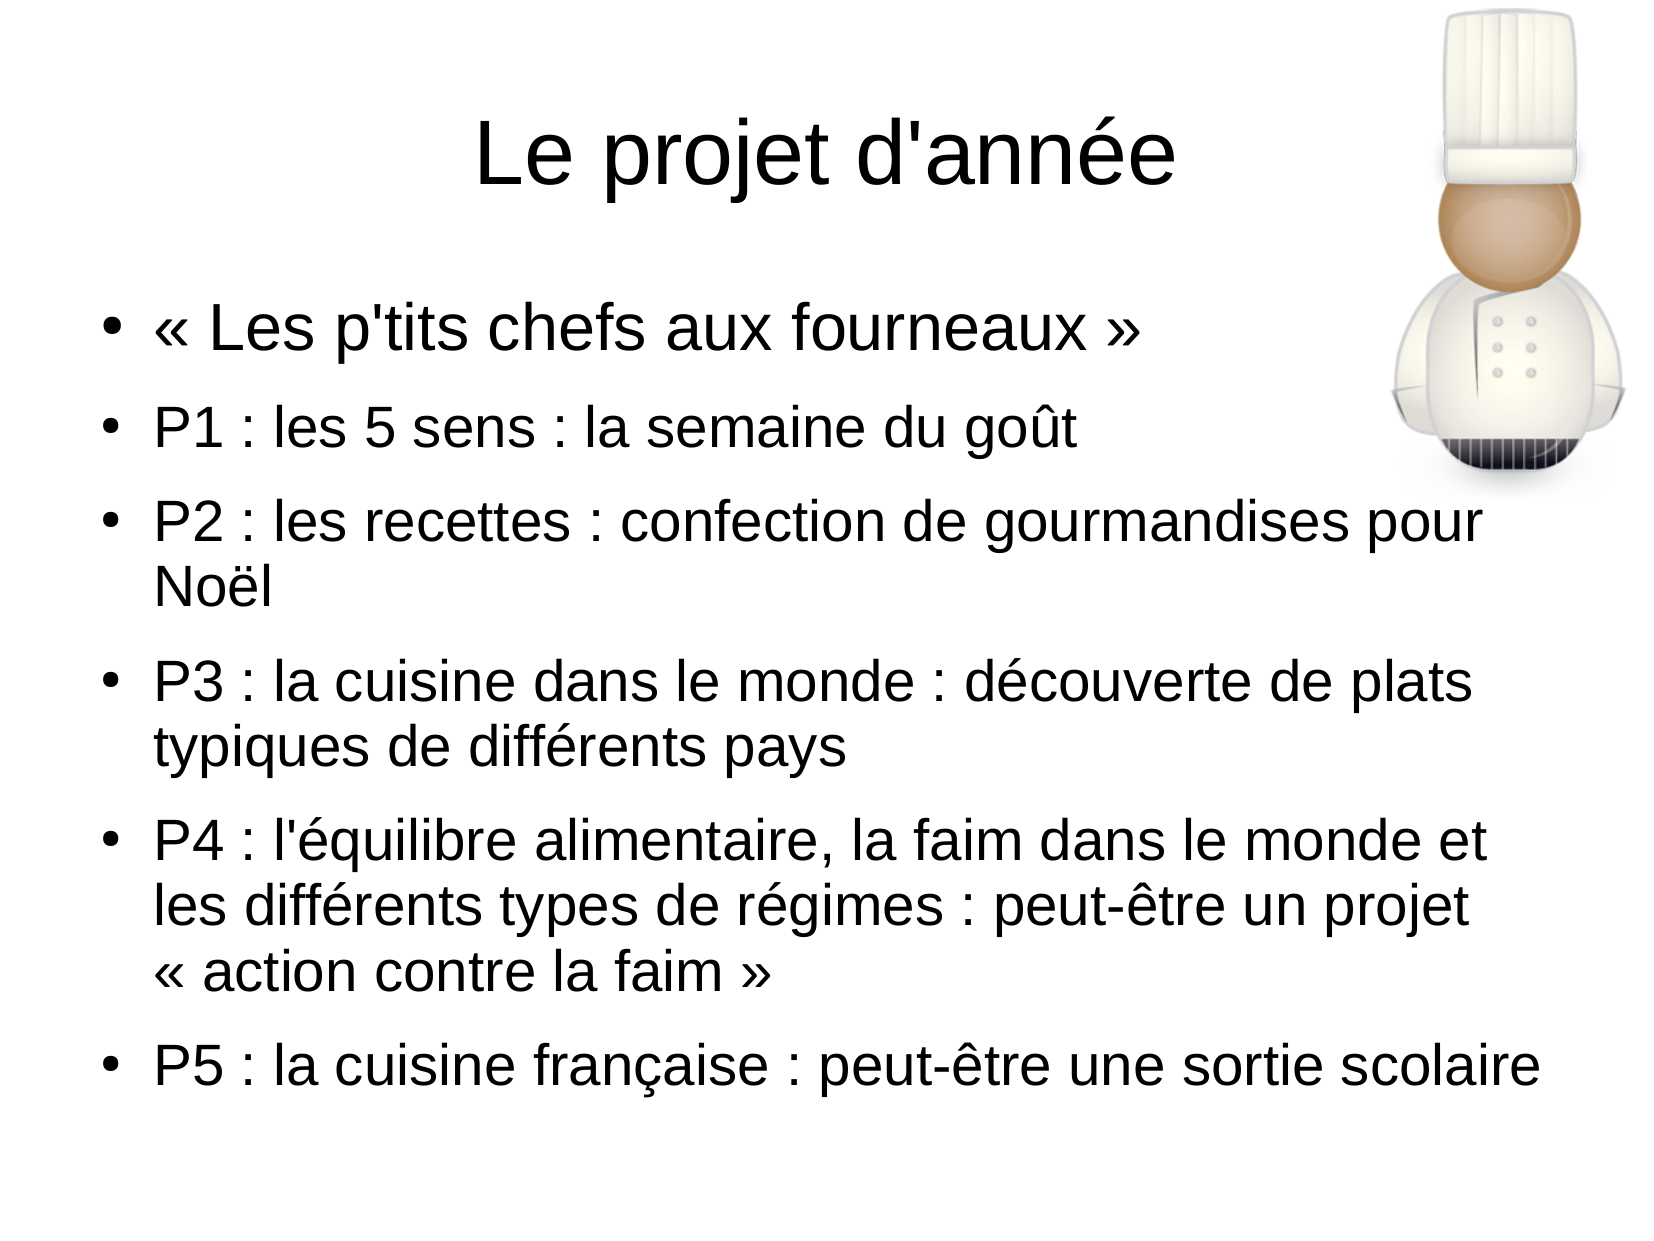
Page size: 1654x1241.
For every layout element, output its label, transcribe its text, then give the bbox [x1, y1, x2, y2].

list « Les p'tits chefs aux fourneaux » P1 : les 5 sens : la semaine du goût P2 : les recettes : confection de gourmandises pour Noël P3 : la cuisine dans le monde : découverte de plats typiques de différents pays P4 : l'équilibre alimentaire, la faim dans le monde et les différents types de régimes : peut-être un projet « action contre la faim » P5 : la cuisine française : peut-être une sortie scolaire [82, 290, 1571, 1109]
picture [1370, 0, 1654, 497]
title Le projet d'année [82, 49, 1370, 257]
